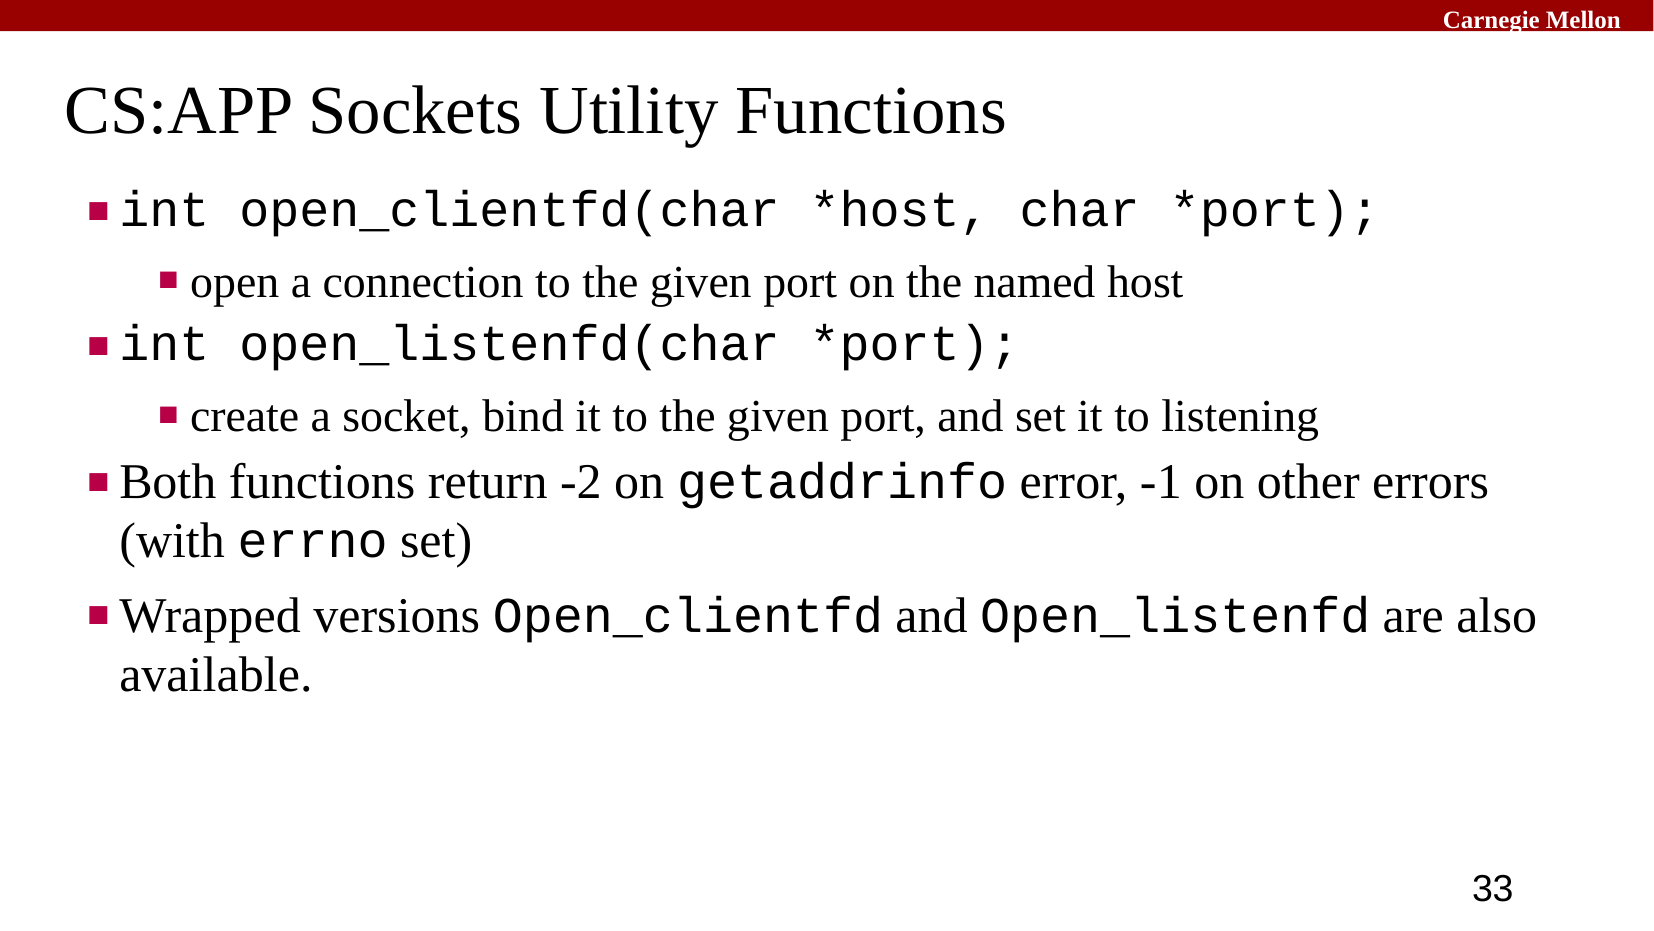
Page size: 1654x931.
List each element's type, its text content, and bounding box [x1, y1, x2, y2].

title CS:APP Sockets Utility Functions [64, 58, 1576, 163]
list int open_clientfd(char *host, char *port); open a connection to the given port on the named host int open_listenfd(char *port); create a socket, bind it to the given port, and set it to listening Both functions return -2 on getaddrinfo error, -1 on other errors (with errno set) Wrapped versions Open_clientfd and Open_listenfd are also available. [71, 184, 1576, 916]
